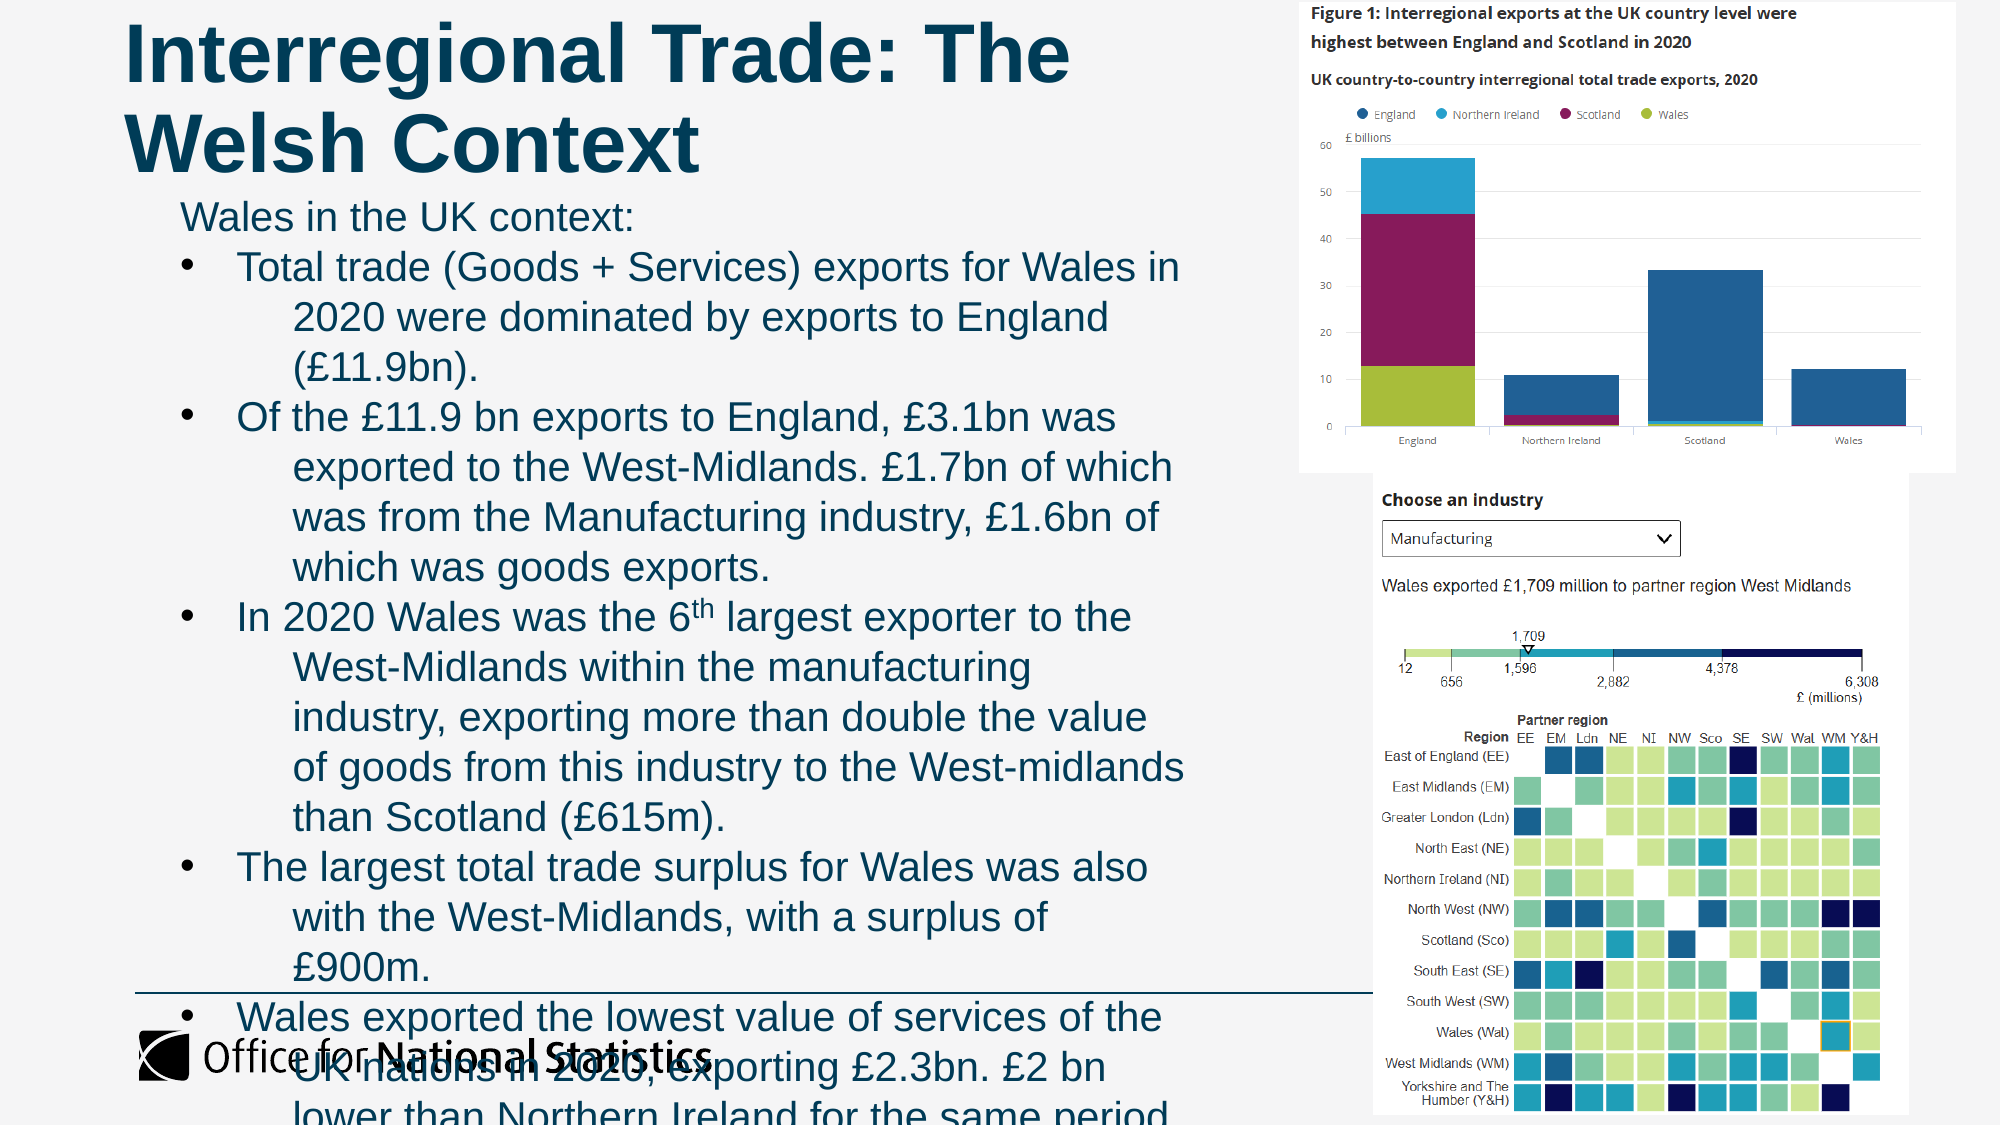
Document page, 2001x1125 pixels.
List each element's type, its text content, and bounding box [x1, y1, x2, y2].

text_box Wales in the UK context: Total trade (Goods + Services) exports for Wales in 2020 were dominated by exports to England (£11.9bn). Of the £11.9 bn exports to England, £3.1bn was exported to the West-Midlands. £1.7bn of which was from the Manufacturing industry, £1.6bn of which was goods exports. In 2020 Wales was the 6th largest exporter to the West-Midlands within the manufacturing industry, exporting more than double the value of goods from this industry to the West-midlands than Scotland (£615m). The largest total trade surplus for Wales was also with the West-Midlands, with a surplus of £900m. Wales exported the lowest value of services of the UK nations in 2020, exporting £2.3bn. £2 bn lower than Northern Ireland for the same period (£4.3) [29, 127, 1206, 925]
text_box Interregional Trade: The Welsh Context [124, 10, 1299, 193]
picture [1299, 2, 1956, 1115]
